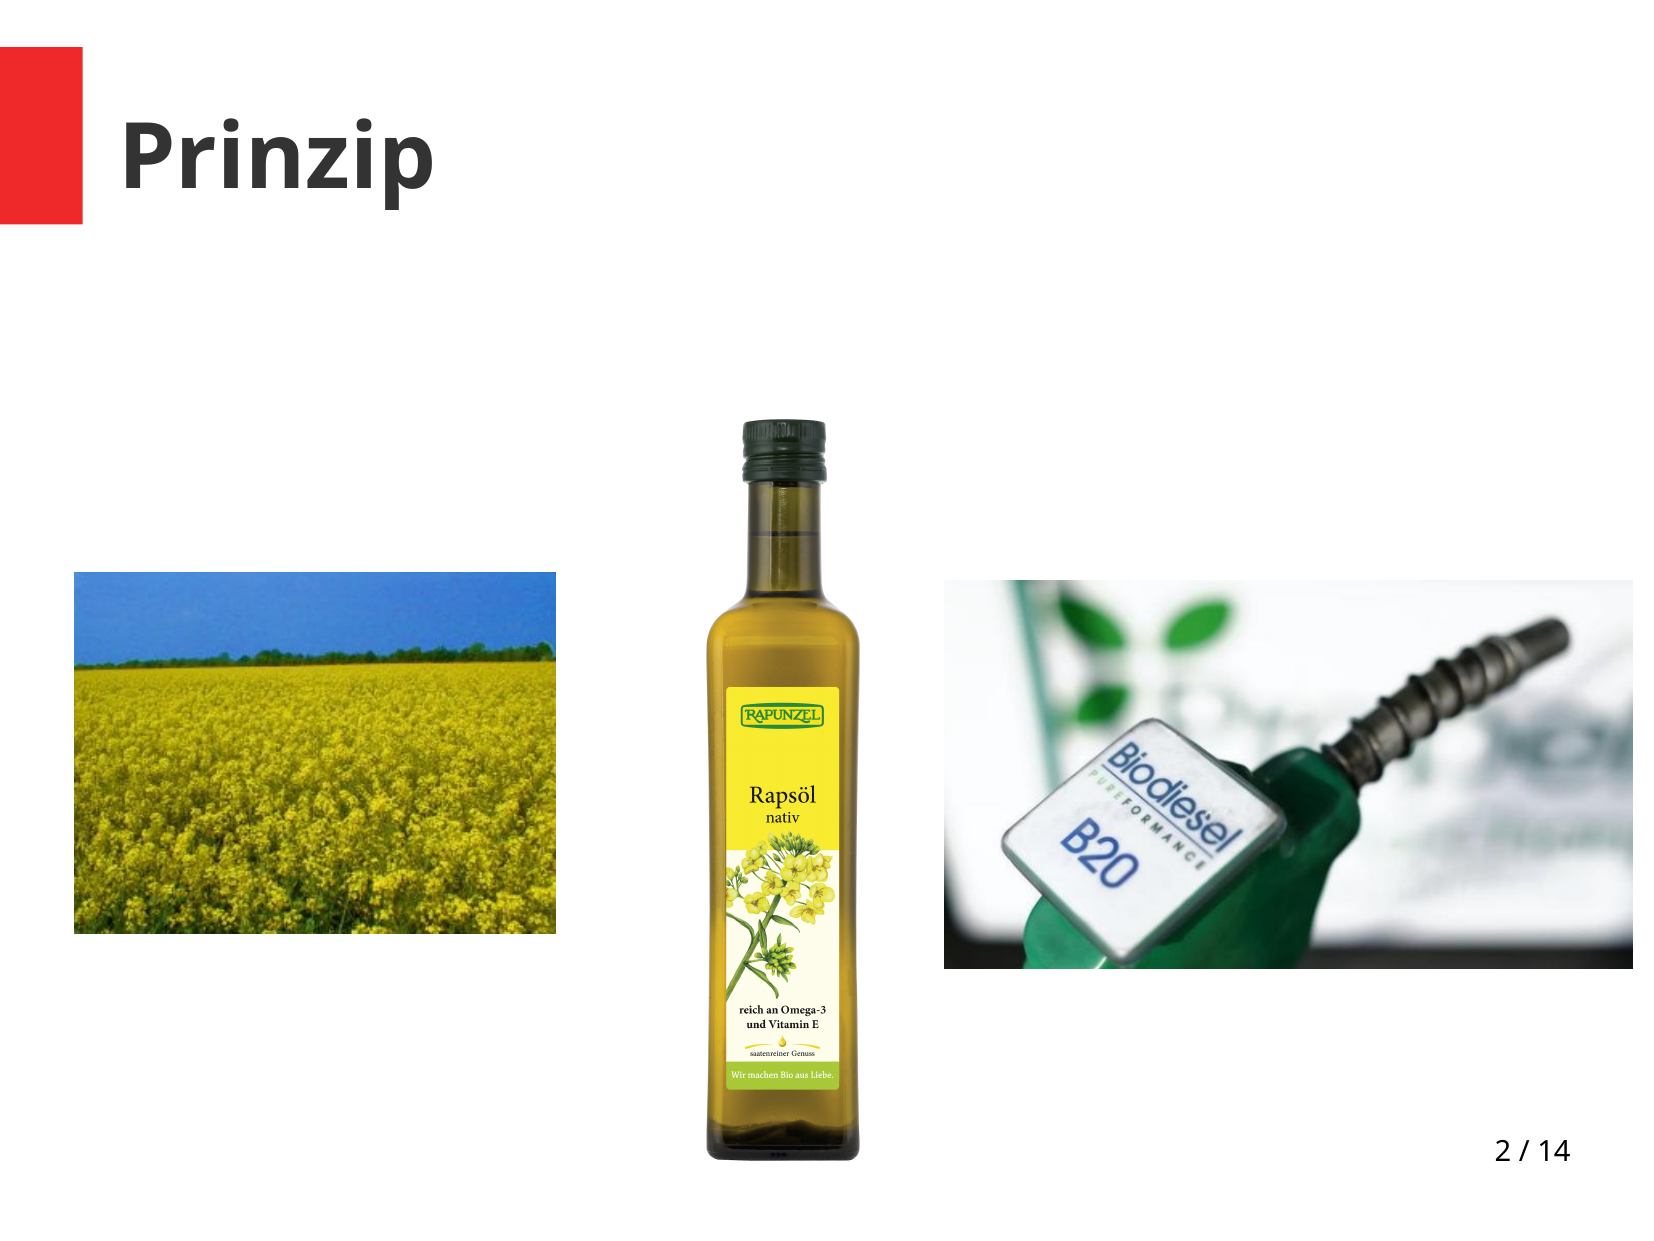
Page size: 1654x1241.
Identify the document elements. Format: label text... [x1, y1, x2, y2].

picture [692, 401, 875, 1177]
title Prinzip [118, 49, 1571, 257]
picture [944, 580, 1633, 969]
picture [74, 572, 556, 934]
